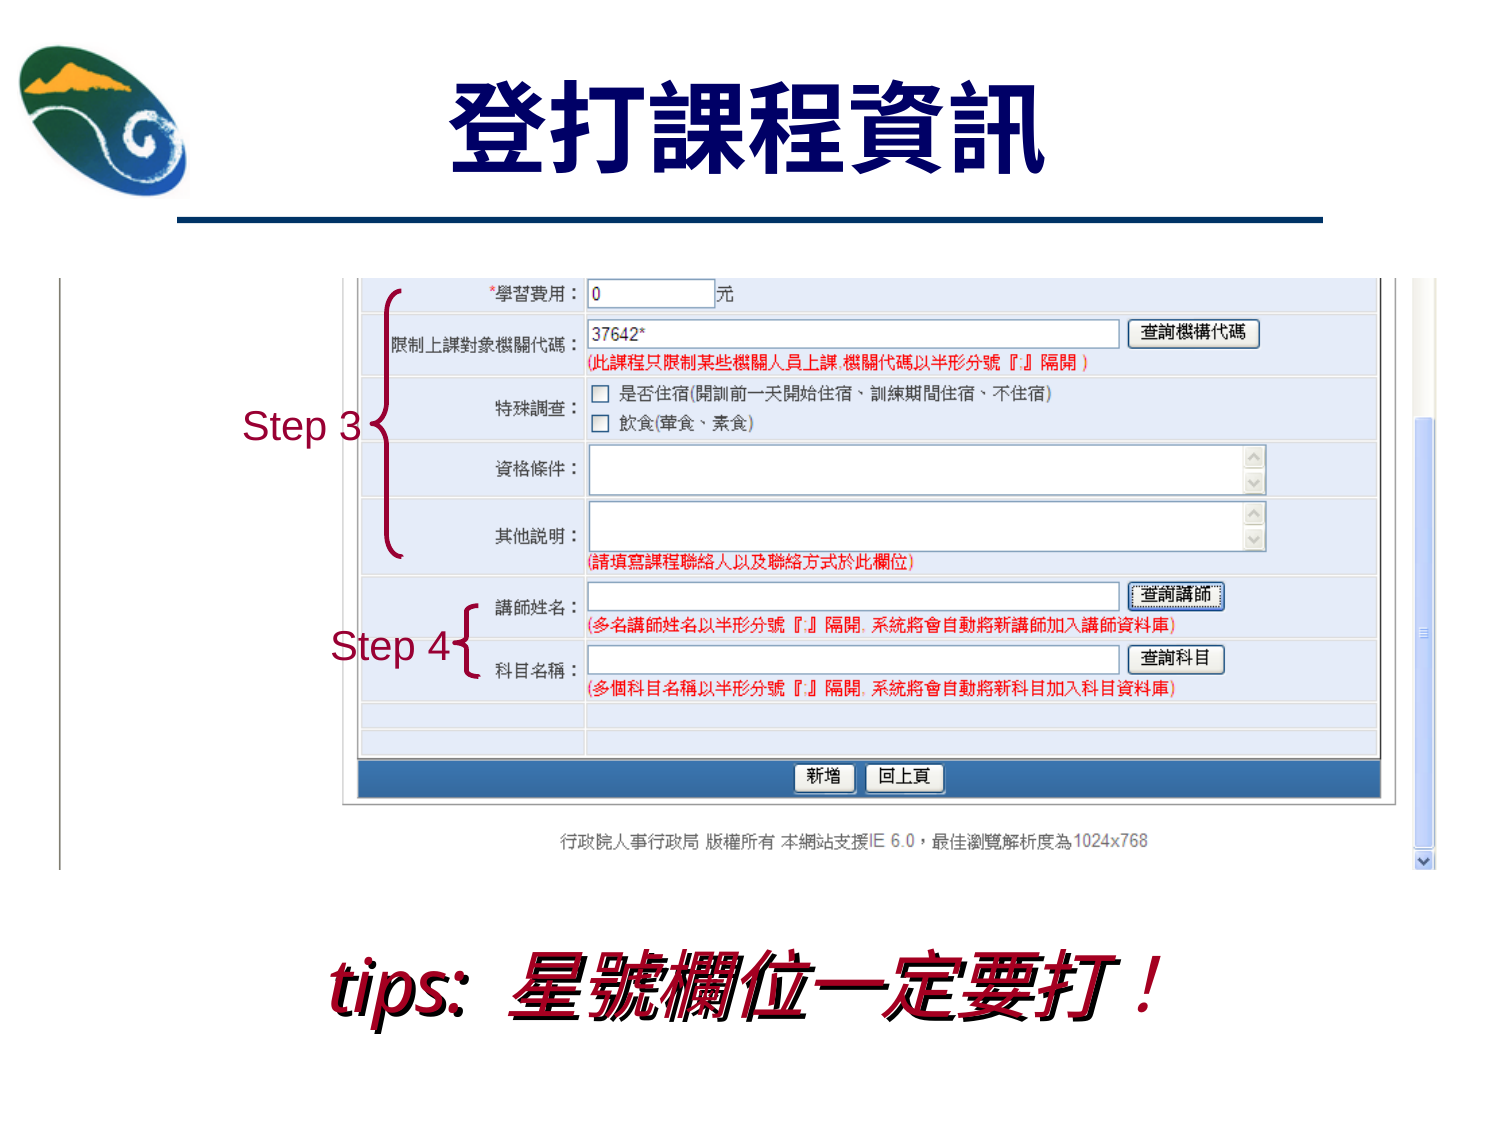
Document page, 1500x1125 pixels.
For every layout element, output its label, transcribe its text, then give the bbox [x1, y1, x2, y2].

picture [58, 278, 1438, 870]
text_box 登打課程資訊 [110, 55, 1385, 196]
text_box tips: 星號欄位一定要打！ [313, 930, 1195, 1035]
picture [17, 42, 190, 199]
text_box Step 4 [315, 611, 481, 677]
text_box Step 3 [226, 391, 393, 457]
